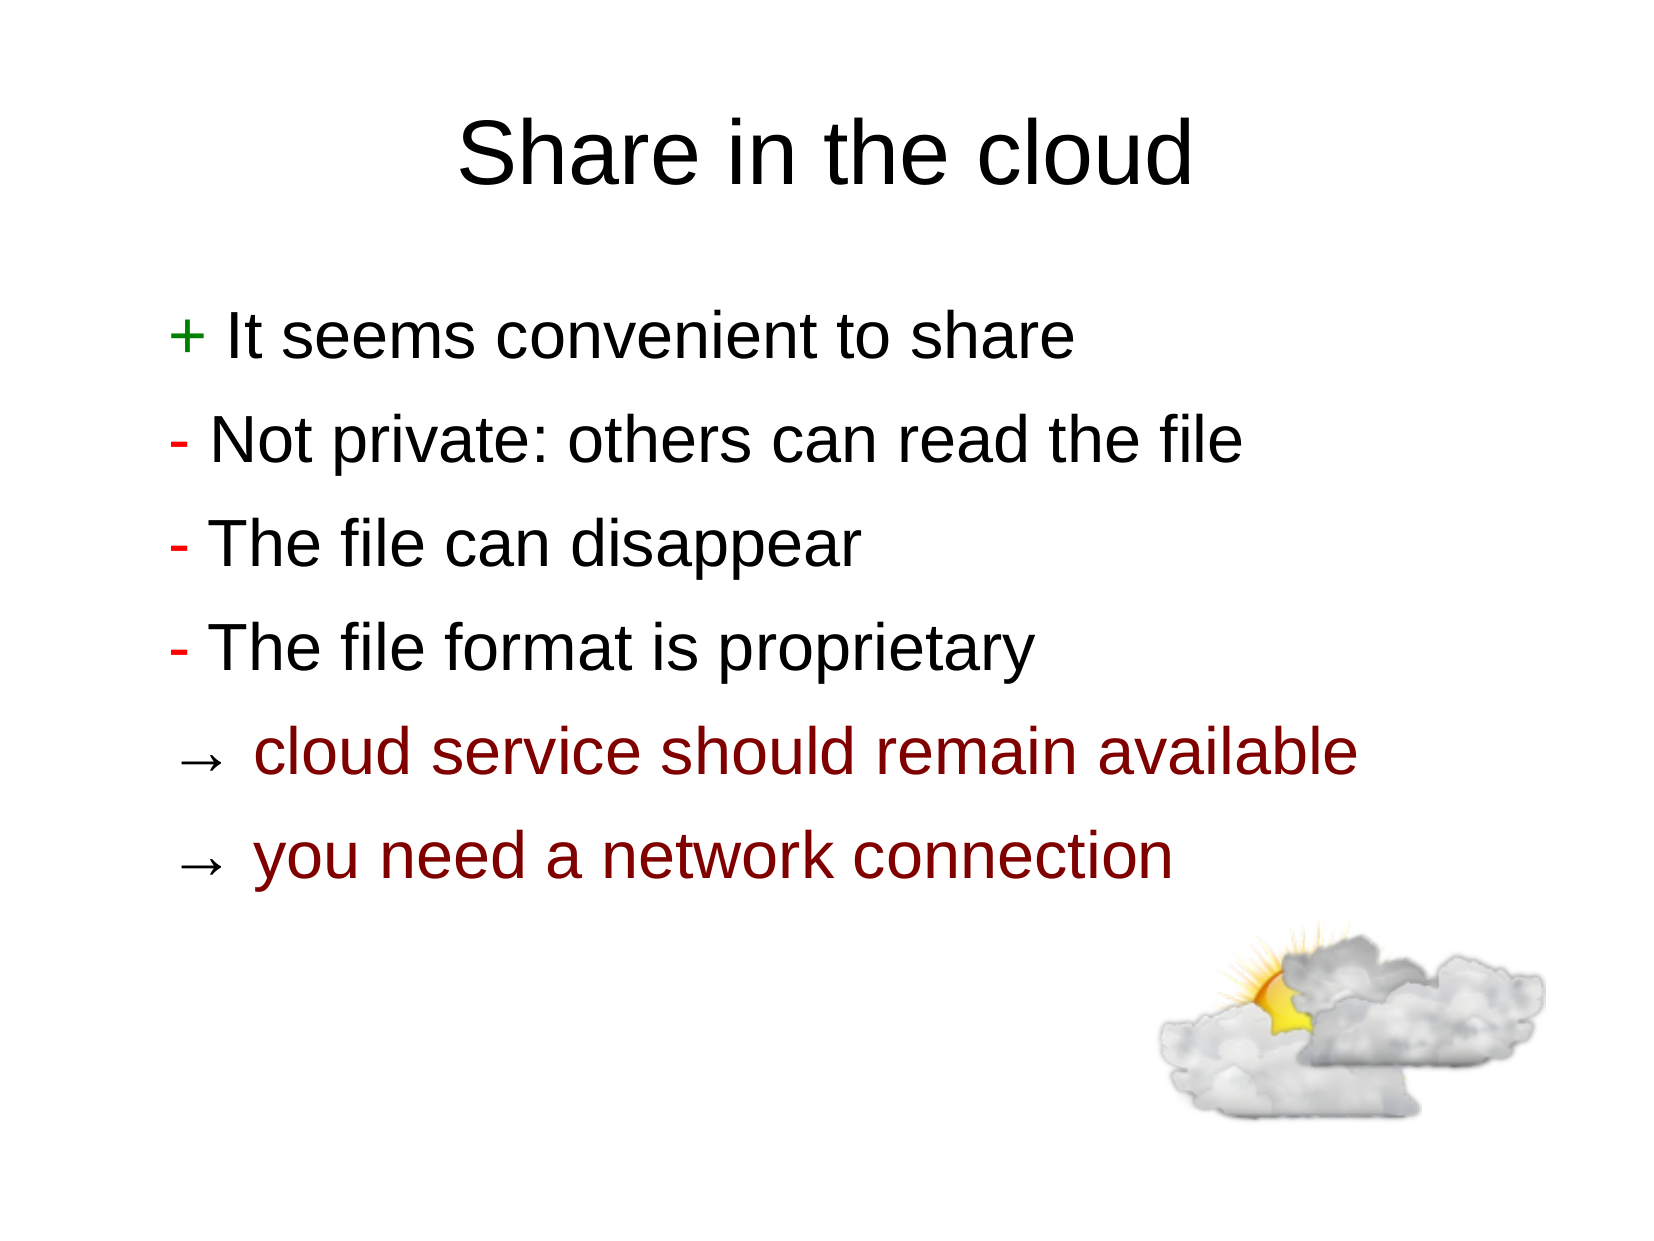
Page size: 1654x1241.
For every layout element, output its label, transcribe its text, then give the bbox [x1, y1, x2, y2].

text_box + It seems convenient to share - Not private: others can read the file - The file can disappear - The file format is proprietary → cloud service should remain available → you need a network connection [82, 290, 1571, 1010]
text_box Share in the cloud [82, 94, 1571, 212]
picture [1155, 869, 1546, 1186]
